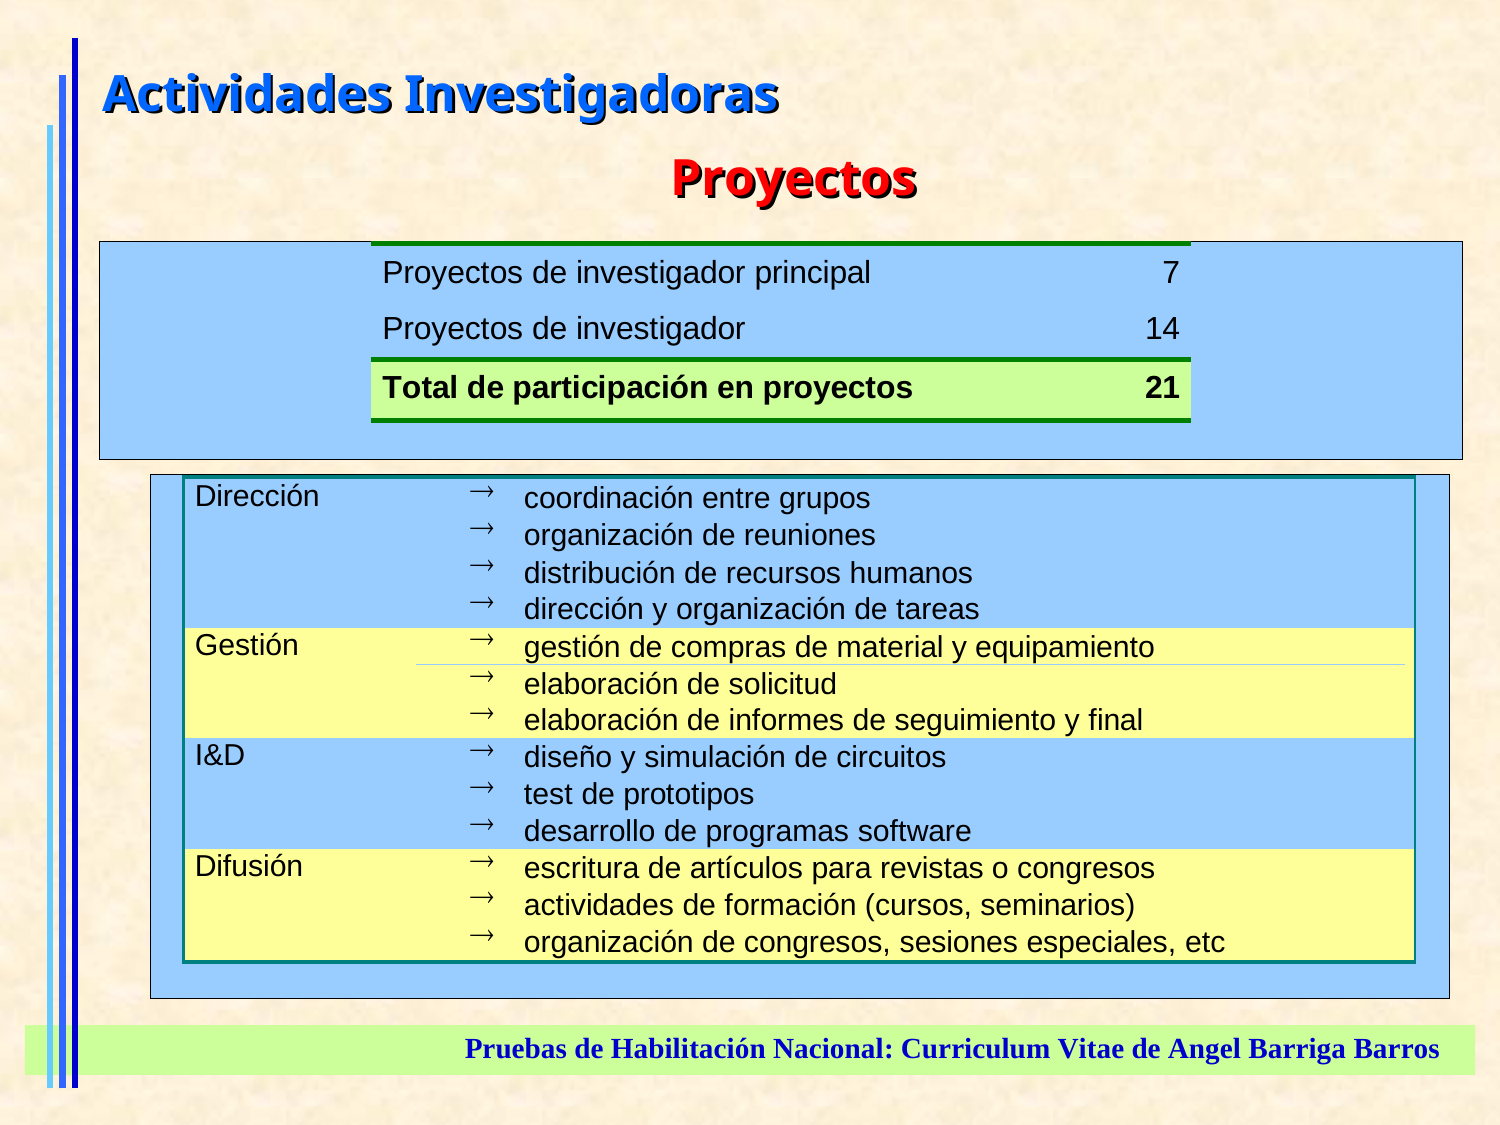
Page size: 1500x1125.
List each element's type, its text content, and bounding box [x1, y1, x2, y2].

chart [99, 241, 1463, 460]
picture [0, 0, 1500, 1125]
text_box Actividades Investigadoras [87, 49, 794, 134]
text_box Proyectos [655, 149, 932, 214]
chart [150, 474, 1450, 999]
